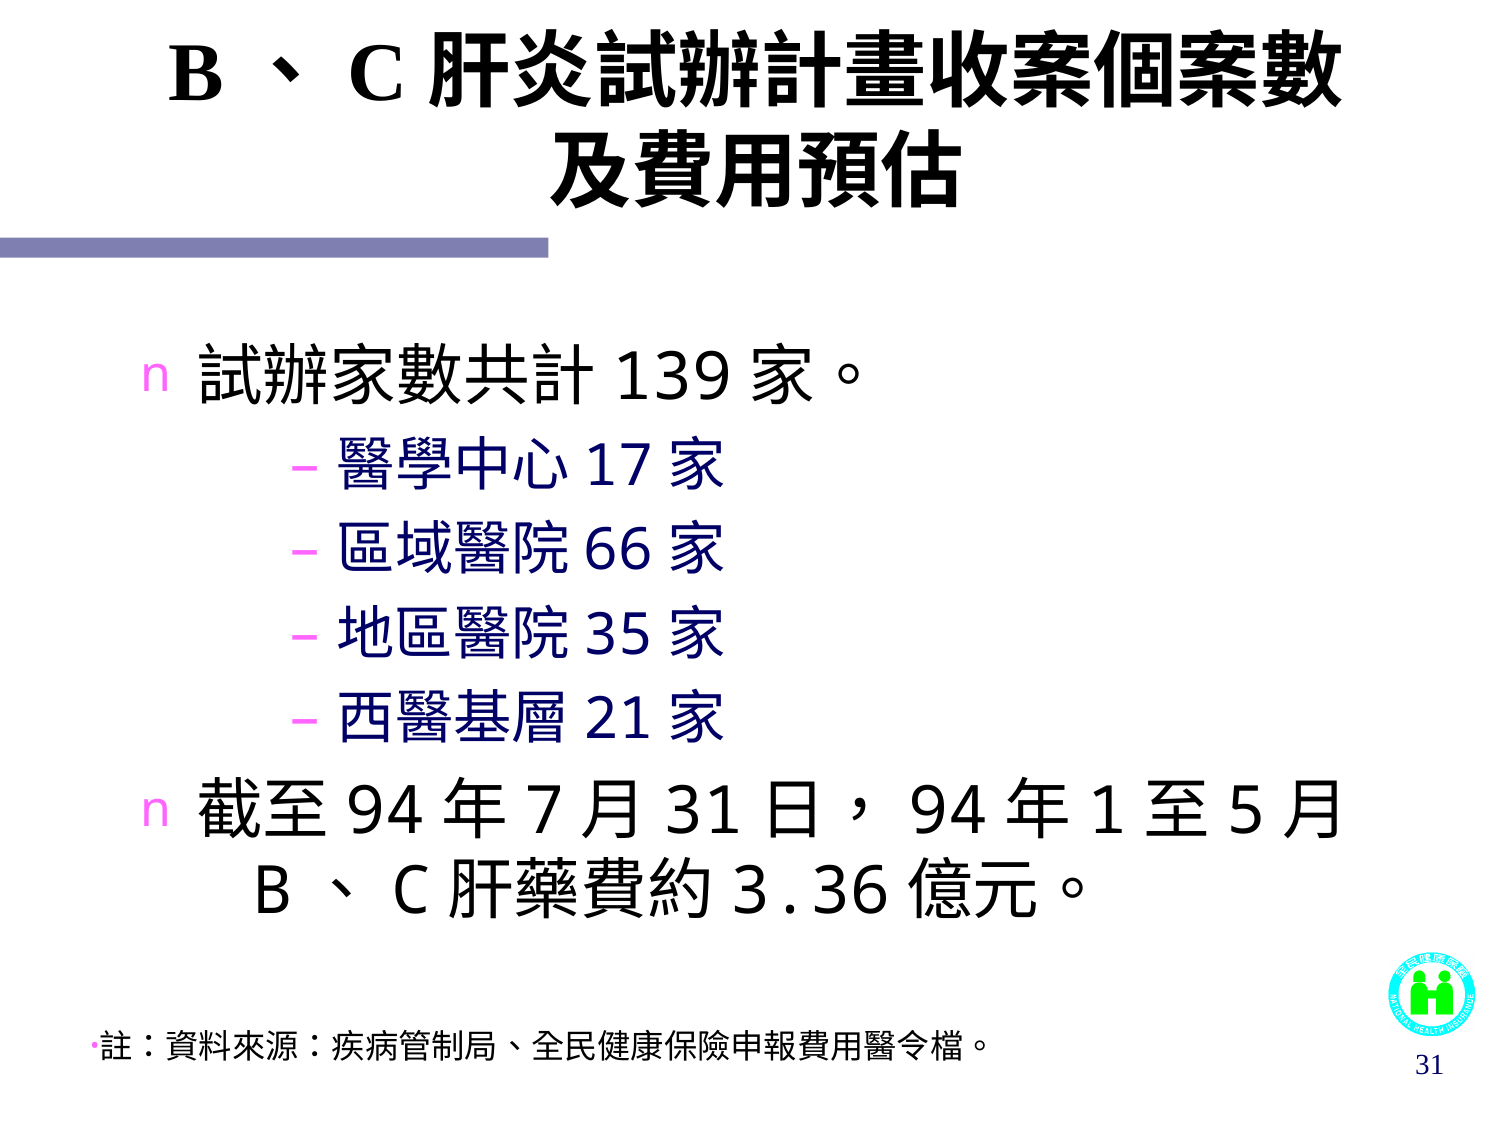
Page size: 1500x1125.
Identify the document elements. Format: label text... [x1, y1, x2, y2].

text_box [1400, 1037, 1476, 1125]
title B、C肝炎試辦計畫收案個案數 及費用預估 [62, 0, 1450, 225]
text_box 註：資料來源：疾病管制局、全民健康保險申報費用醫令檔。 [75, 1025, 1276, 1073]
list 試辦家數共計139家。 醫學中心17家 區域醫院66家 地區醫院35家 西醫基層21家 截至94年7月31日，94年1至5月B、C肝藥費約3.36億元。 [125, 324, 1401, 1000]
